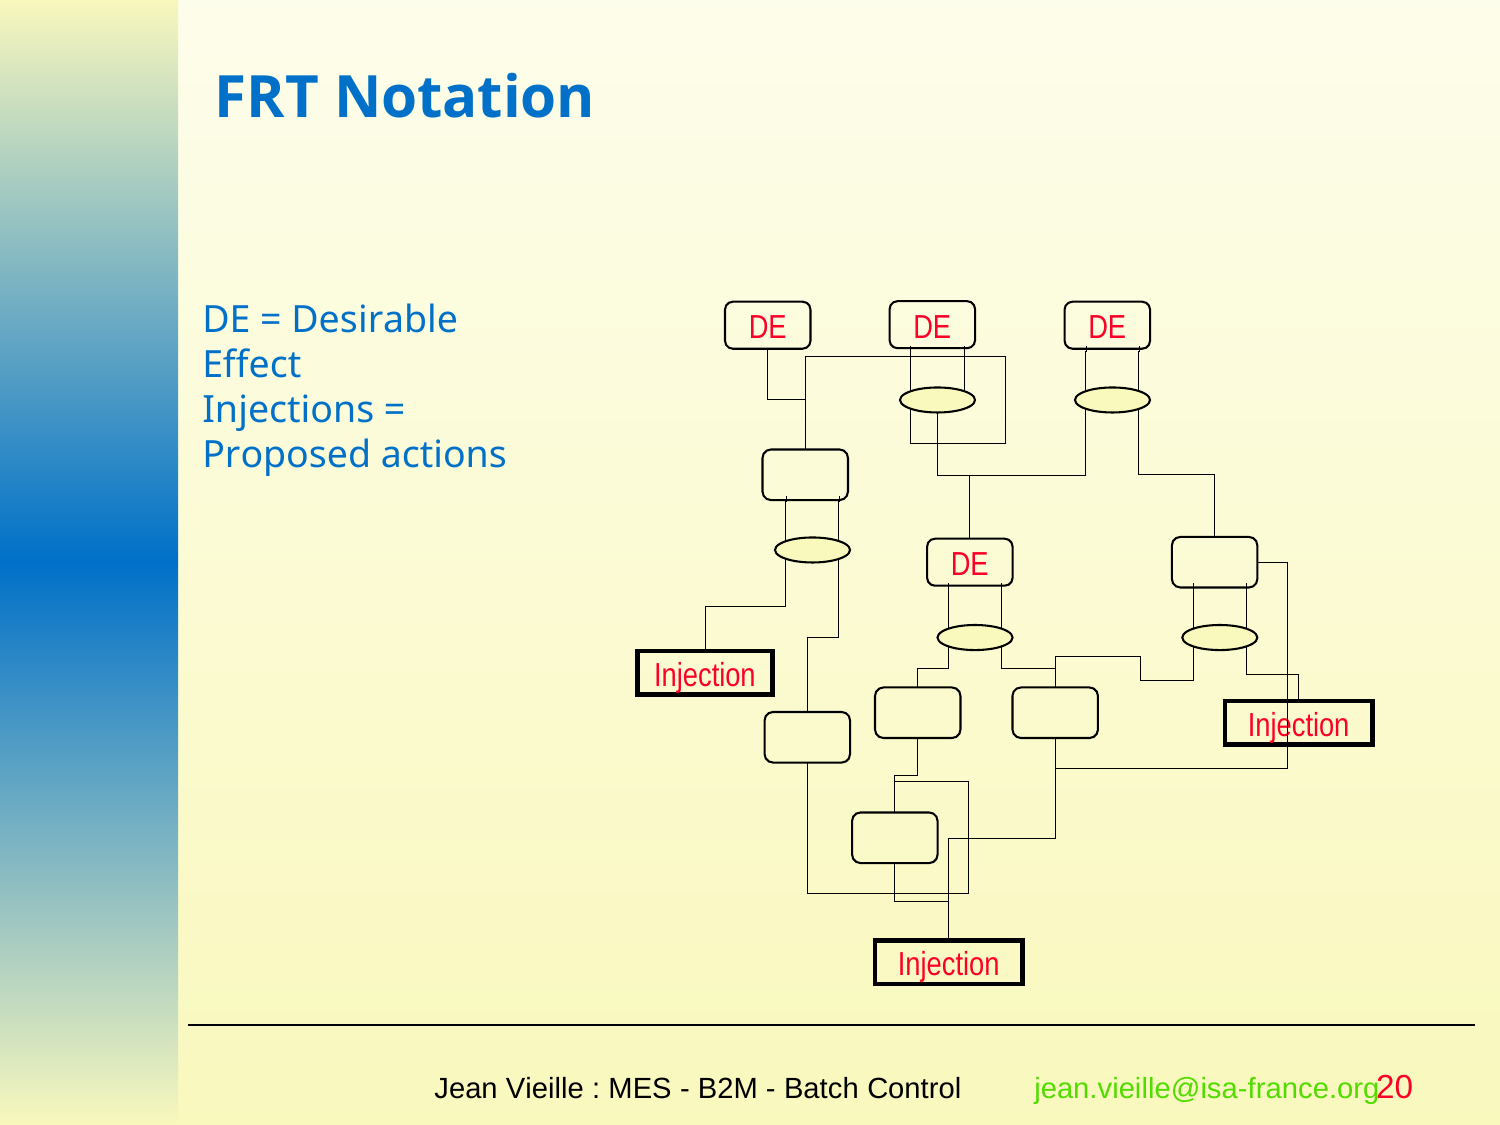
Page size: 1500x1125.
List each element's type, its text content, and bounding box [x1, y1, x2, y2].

text_box Injection [1288, 701, 1373, 745]
text_box [900, 387, 976, 413]
text_box DE [927, 538, 1013, 586]
text_box DE [725, 301, 811, 349]
title FRT Notation [199, 24, 1466, 163]
text_box DE = Desirable Effect Injections = Proposed actions [187, 287, 557, 483]
text_box DE [1064, 301, 1151, 349]
text_box Injection [1224, 701, 1287, 745]
text_box Injection [875, 940, 1023, 984]
text_box DE [889, 301, 976, 349]
text_box [774, 537, 851, 563]
text_box [937, 624, 1013, 651]
text_box [1074, 387, 1151, 413]
text_box Injection [637, 651, 773, 695]
text_box [1182, 624, 1258, 651]
